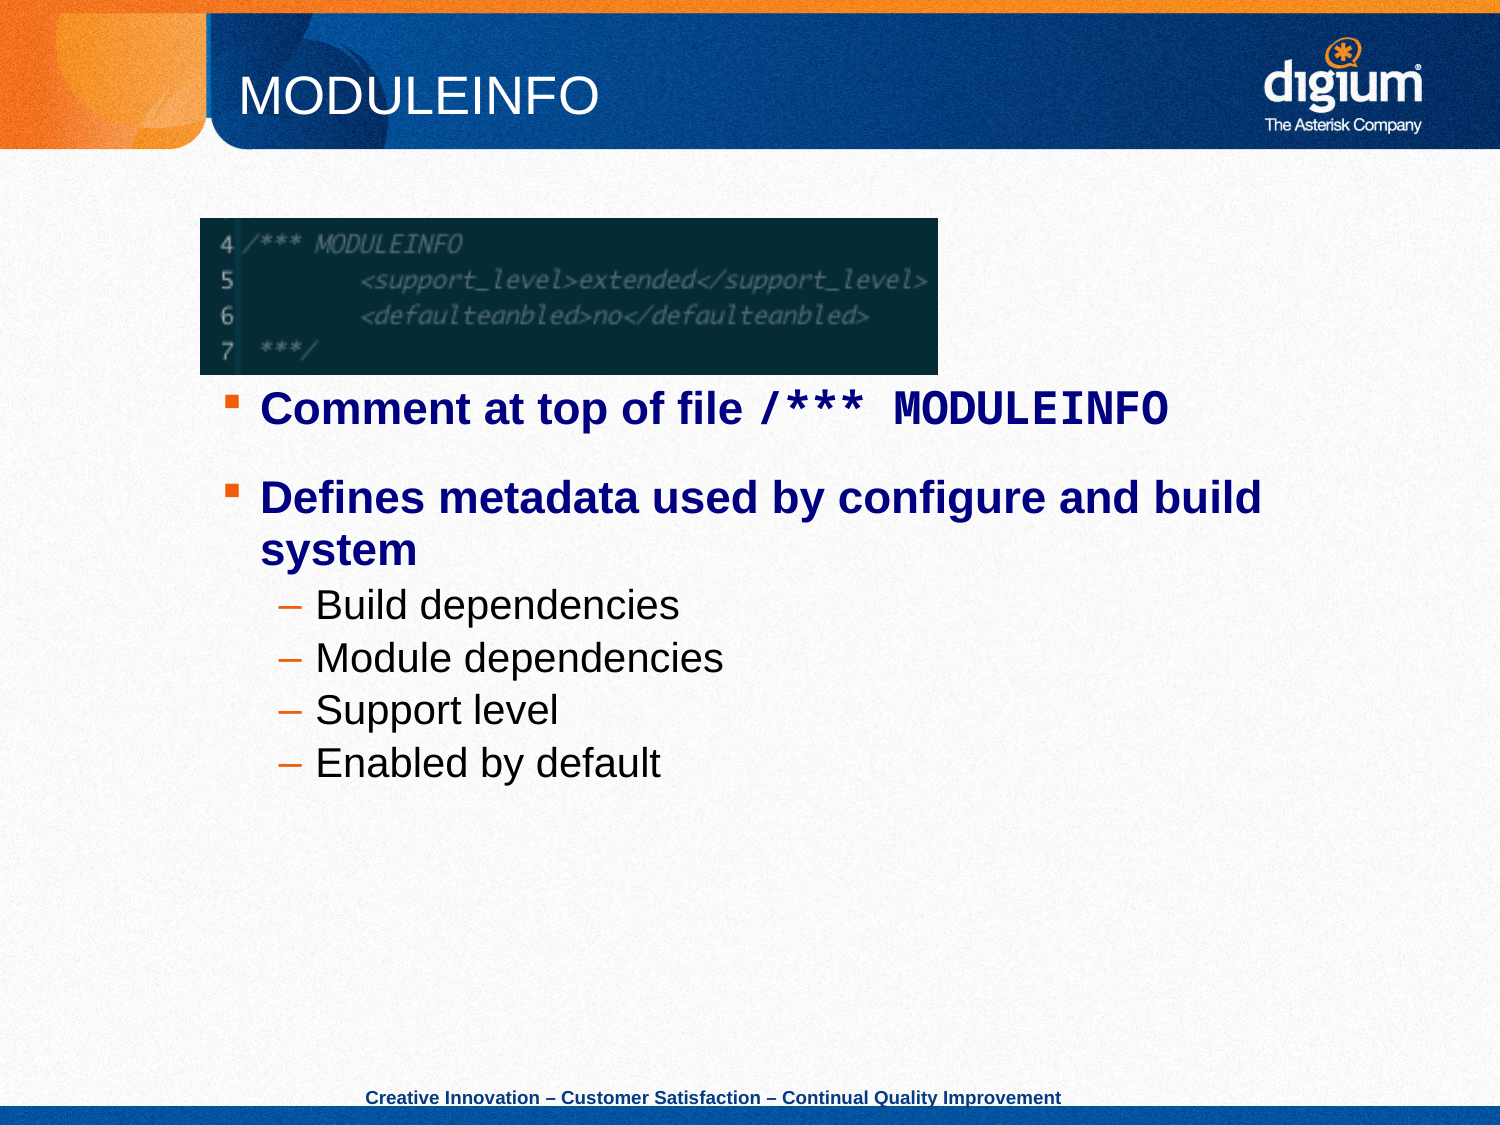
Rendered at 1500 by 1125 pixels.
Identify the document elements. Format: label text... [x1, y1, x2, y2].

title MODULEINFO [238, 27, 1243, 127]
picture [0, 0, 1500, 1125]
list Comment at top of file /*** MODULEINFO Defines metadata used by configure and build system Build dependencies Module dependencies Support level Enabled by default [206, 375, 1301, 877]
